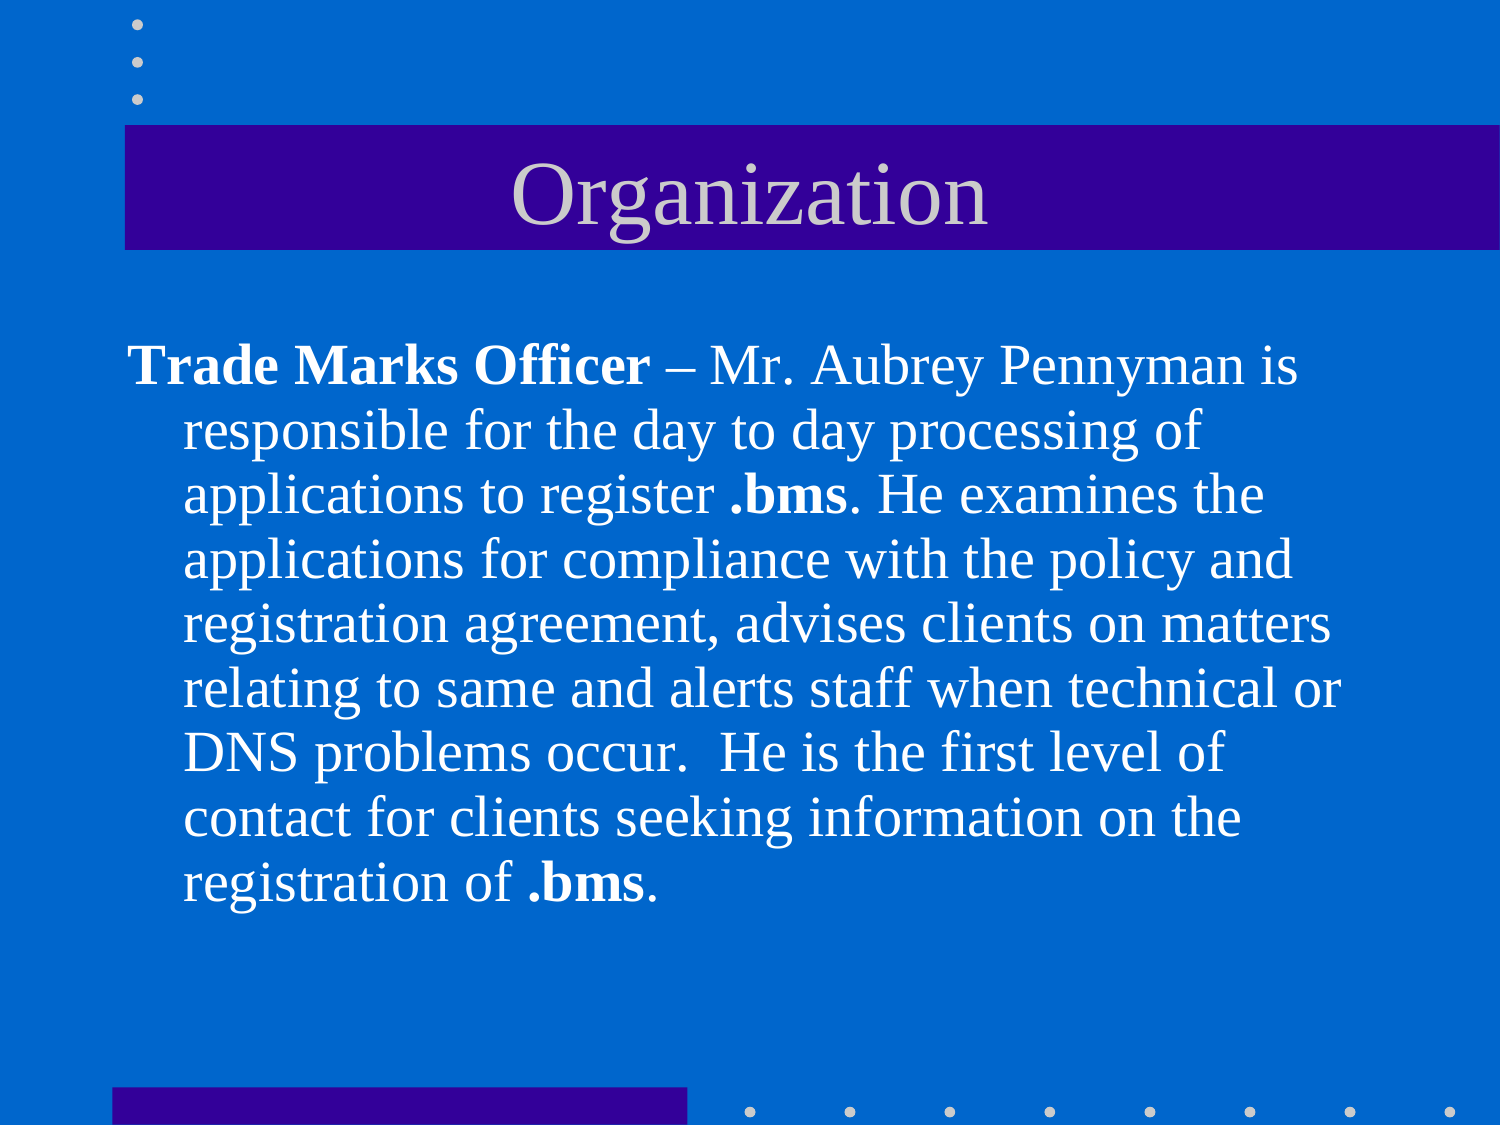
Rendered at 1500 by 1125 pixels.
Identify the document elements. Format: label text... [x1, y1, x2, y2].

title Organization [112, 99, 1388, 288]
list Trade Marks Officer – Mr. Aubrey Pennyman is responsible for the day to day processing of applications to register .bms. He examines the applications for compliance with the policy and registration agreement, advises clients on matters relating to same and alerts staff when technical or DNS problems occur. He is the first level of contact for clients seeking information on the registration of .bms. [112, 324, 1388, 1001]
